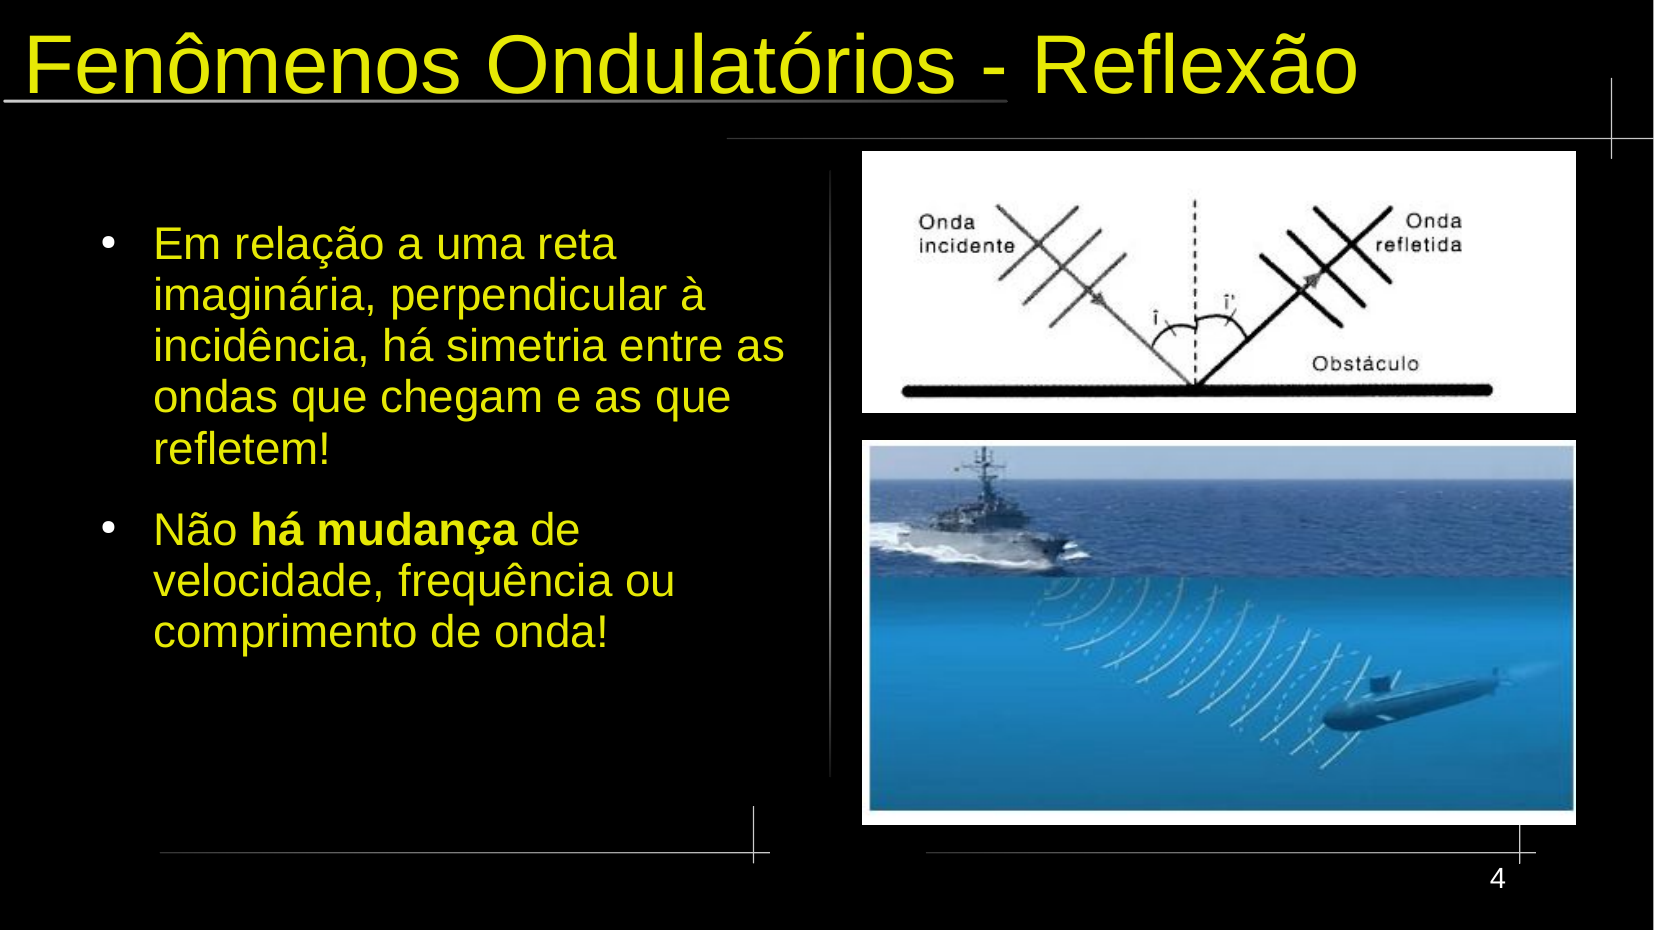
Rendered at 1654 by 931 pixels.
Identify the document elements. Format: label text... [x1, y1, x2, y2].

title Fenômenos Ondulatórios - Reflexão [23, 11, 1589, 119]
picture [862, 440, 1576, 826]
list Em relação a uma reta imaginária, perpendicular à incidência, há simetria entre as ondas que chegam e as que refletem! Não há mudança de velocidade, frequência ou comprimento de onda! [82, 217, 809, 758]
picture [862, 151, 1576, 413]
